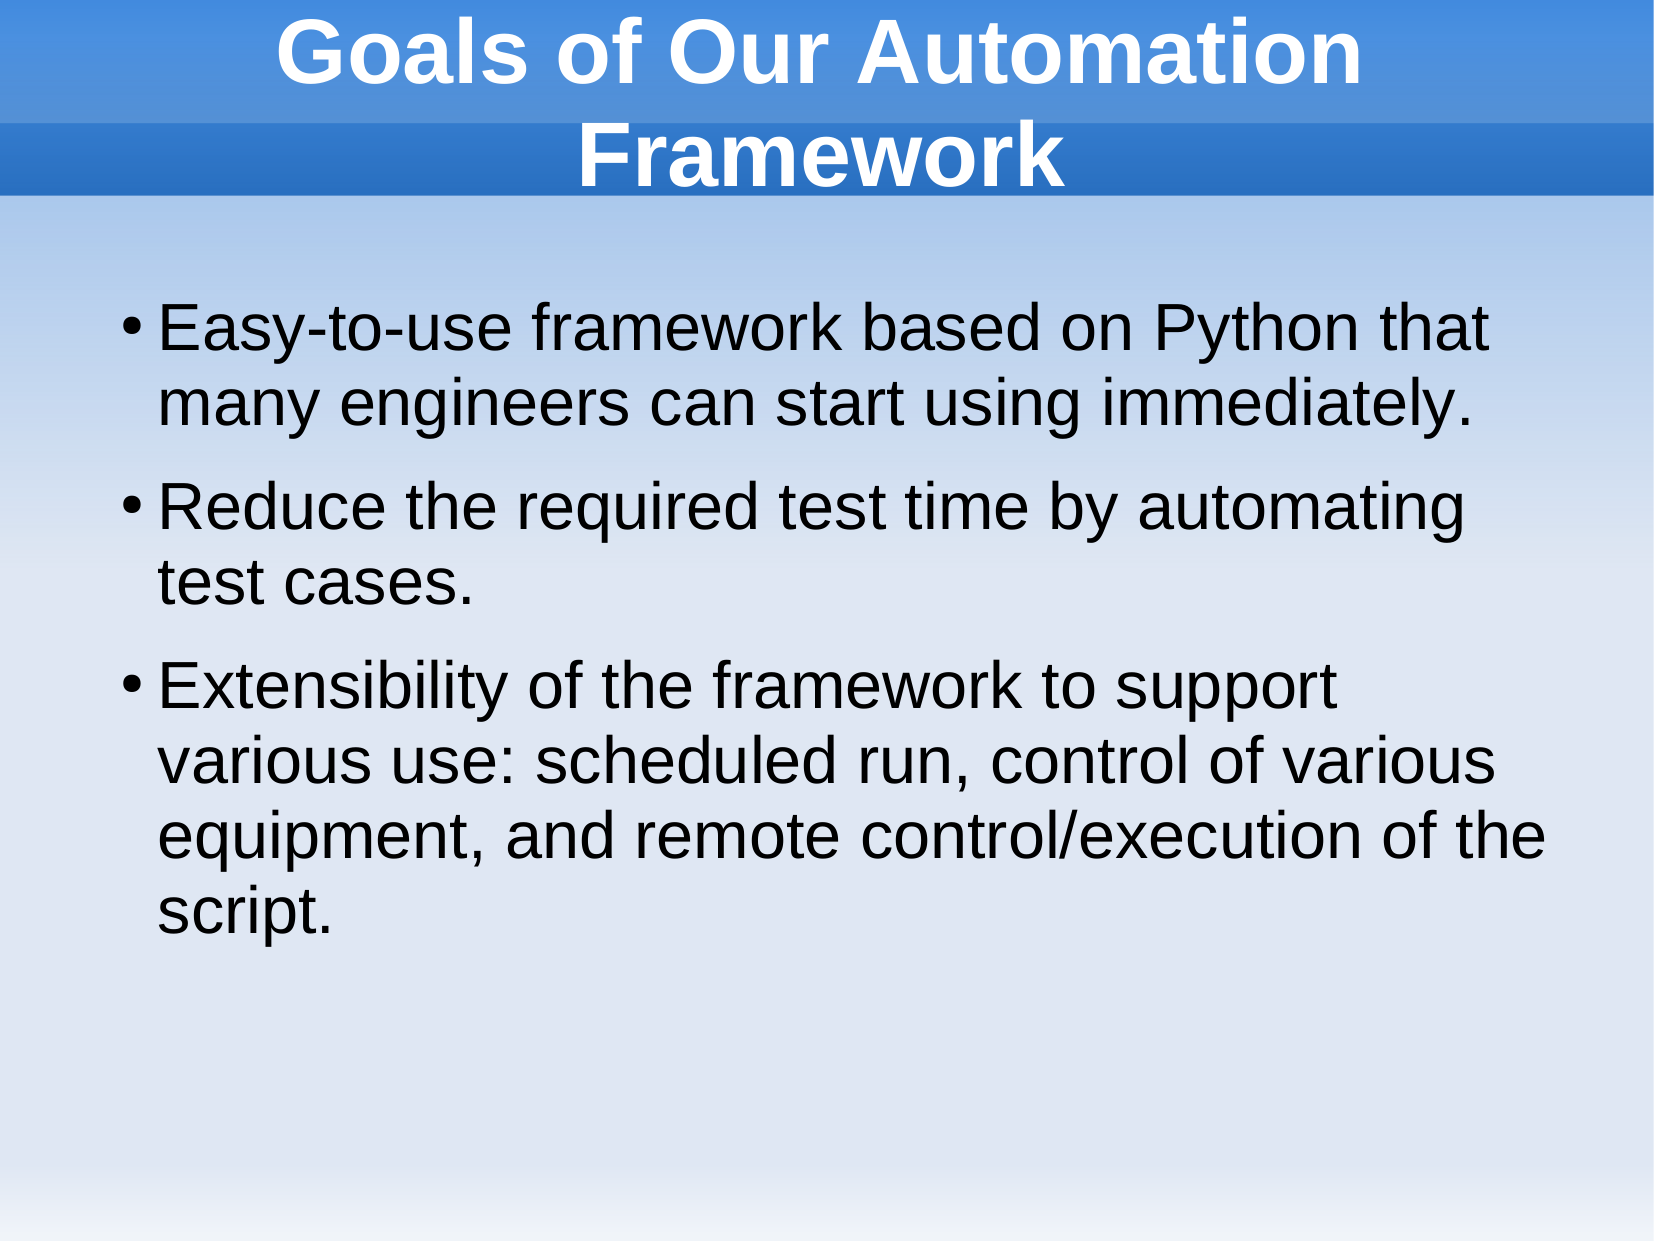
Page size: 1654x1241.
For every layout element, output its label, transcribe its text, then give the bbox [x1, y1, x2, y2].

title Goals of Our Automation Framework [76, 0, 1565, 208]
picture [0, 0, 1654, 1241]
list Easy-to-use framework based on Python that many engineers can start using immediately. Reduce the required test time by automating test cases. Extensibility of the framework to support various use: scheduled run, control of various equipment, and remote control/execution of the script. [82, 290, 1571, 1109]
